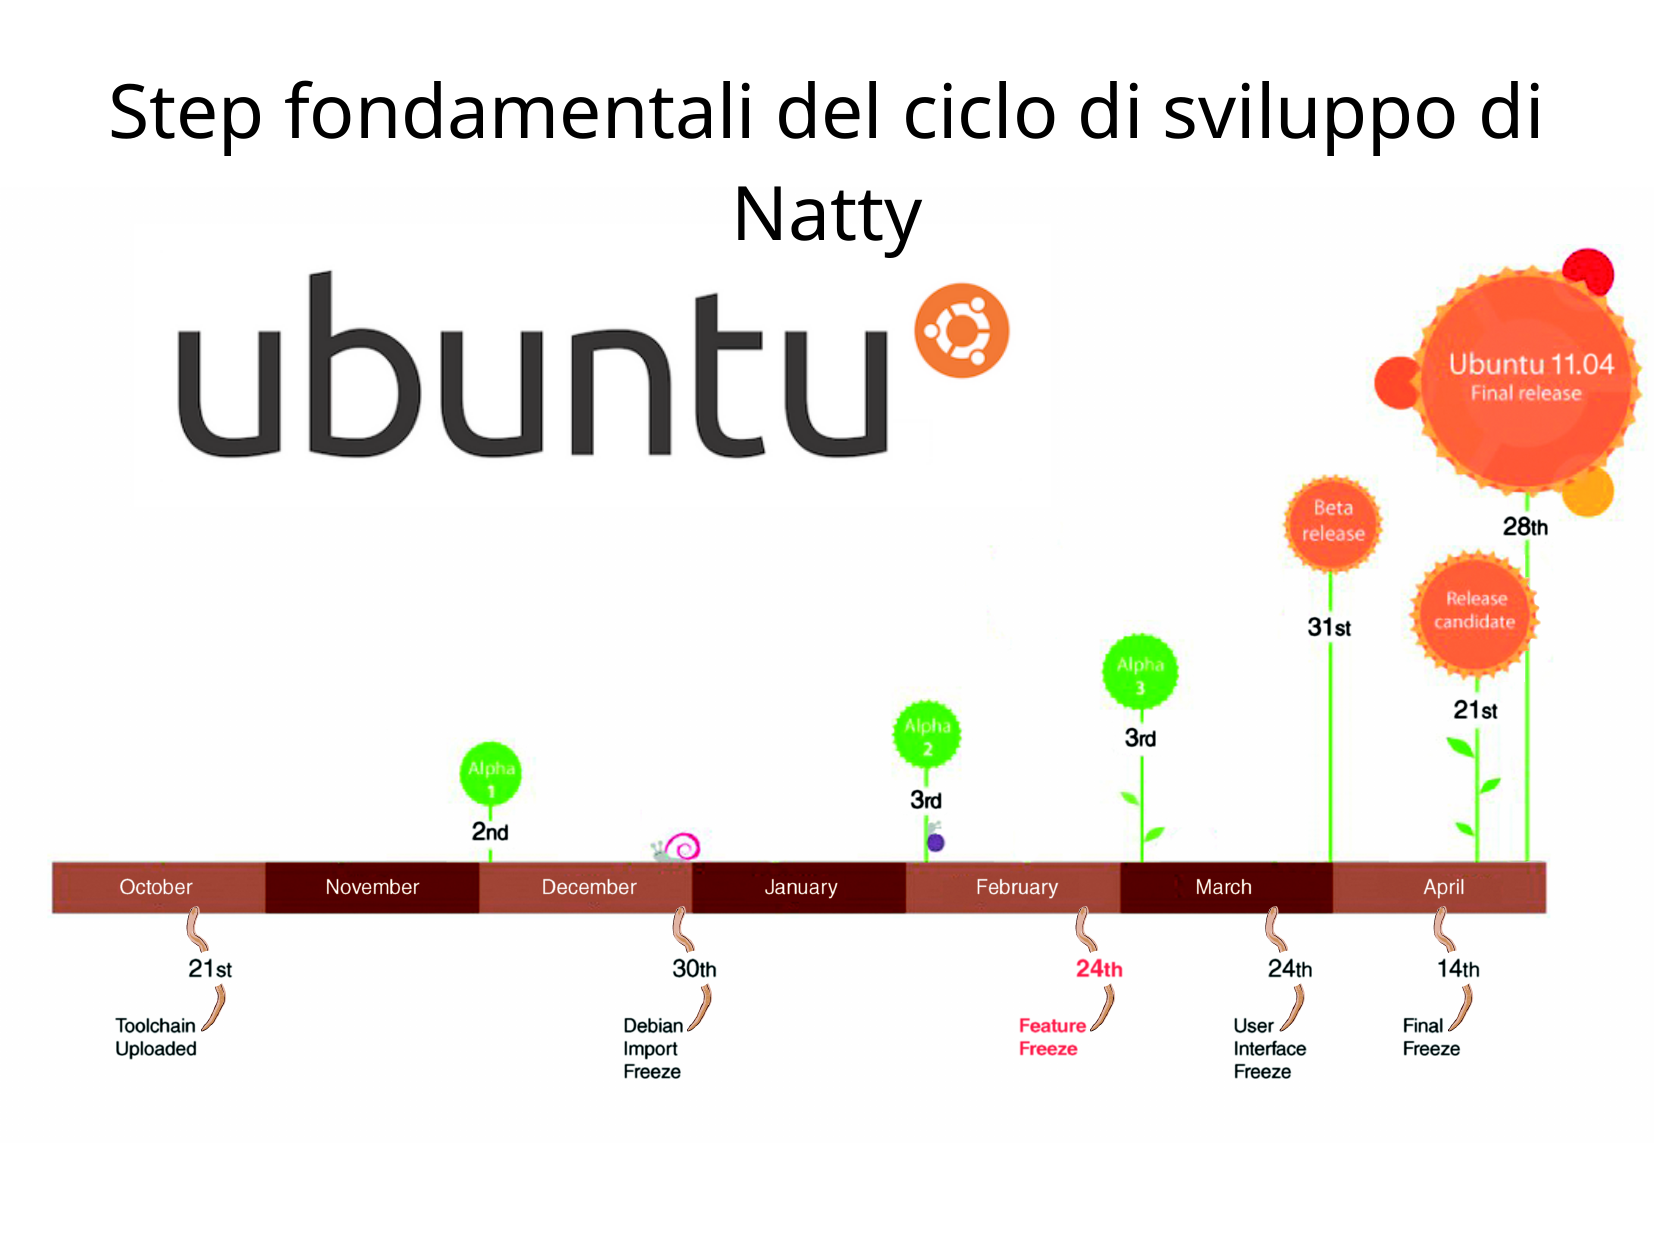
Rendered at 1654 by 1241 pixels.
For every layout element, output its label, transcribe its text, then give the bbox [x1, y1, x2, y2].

picture [0, 187, 1654, 1143]
picture [747, 187, 775, 231]
text_box Step fondamentali del ciclo di sviluppo di Natty [0, 50, 1654, 151]
